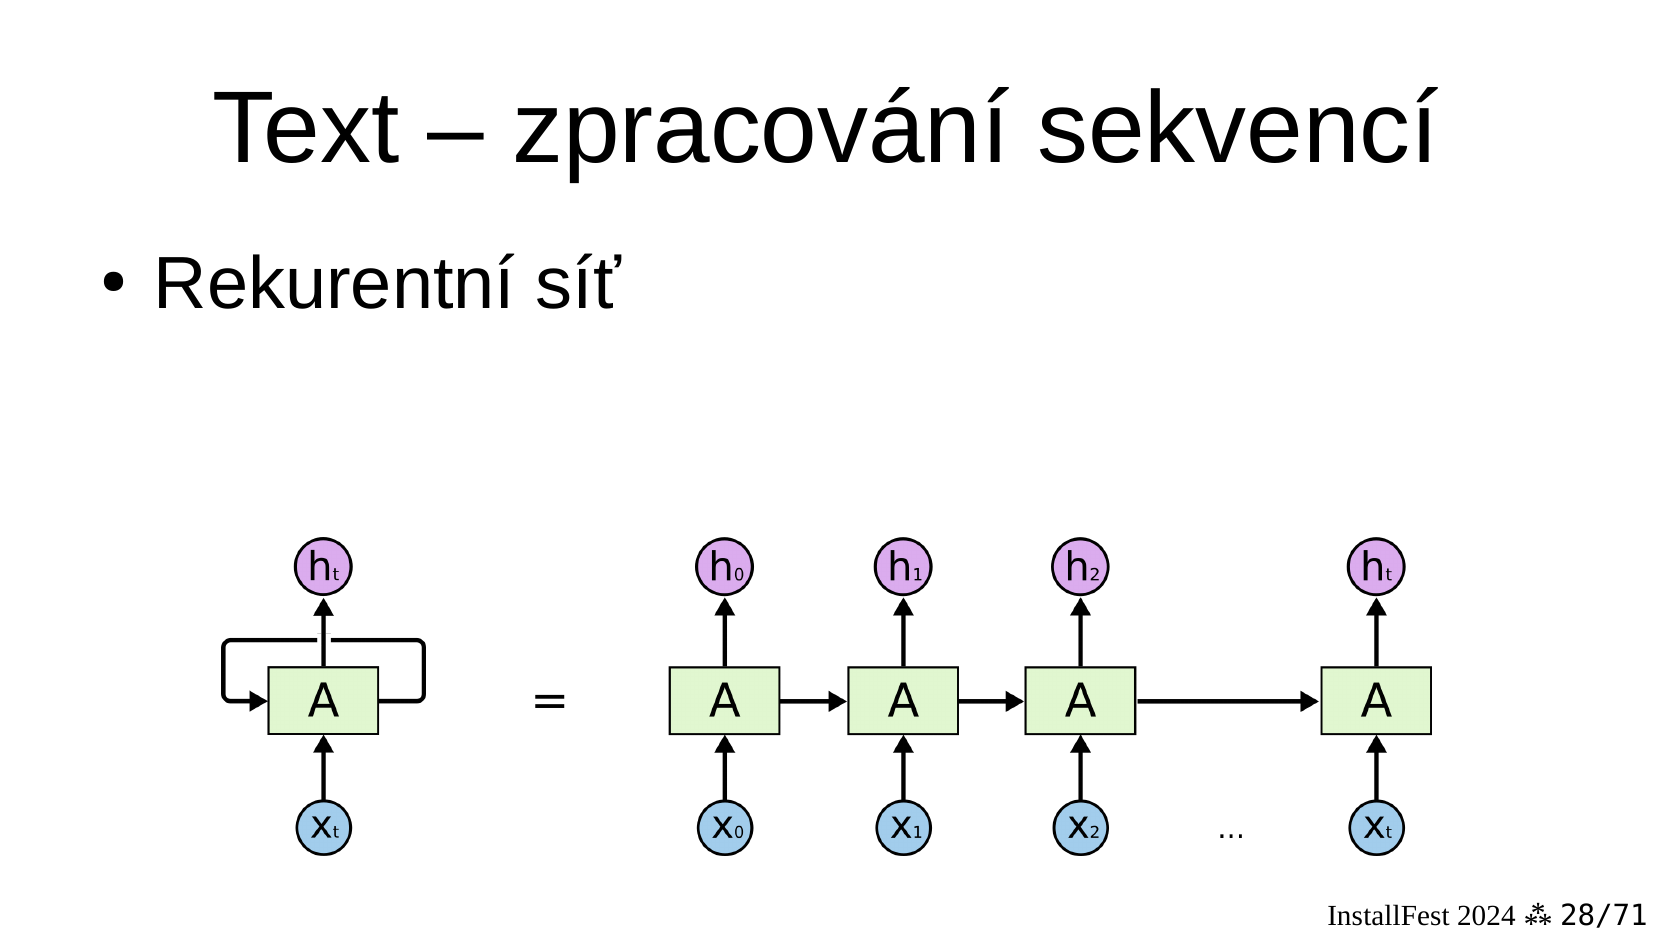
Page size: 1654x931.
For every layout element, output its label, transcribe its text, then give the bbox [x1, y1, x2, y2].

picture [221, 537, 1432, 856]
list Rekurentní síť [82, 241, 1571, 842]
title Text – zpracování sekvencí [82, 41, 1571, 214]
